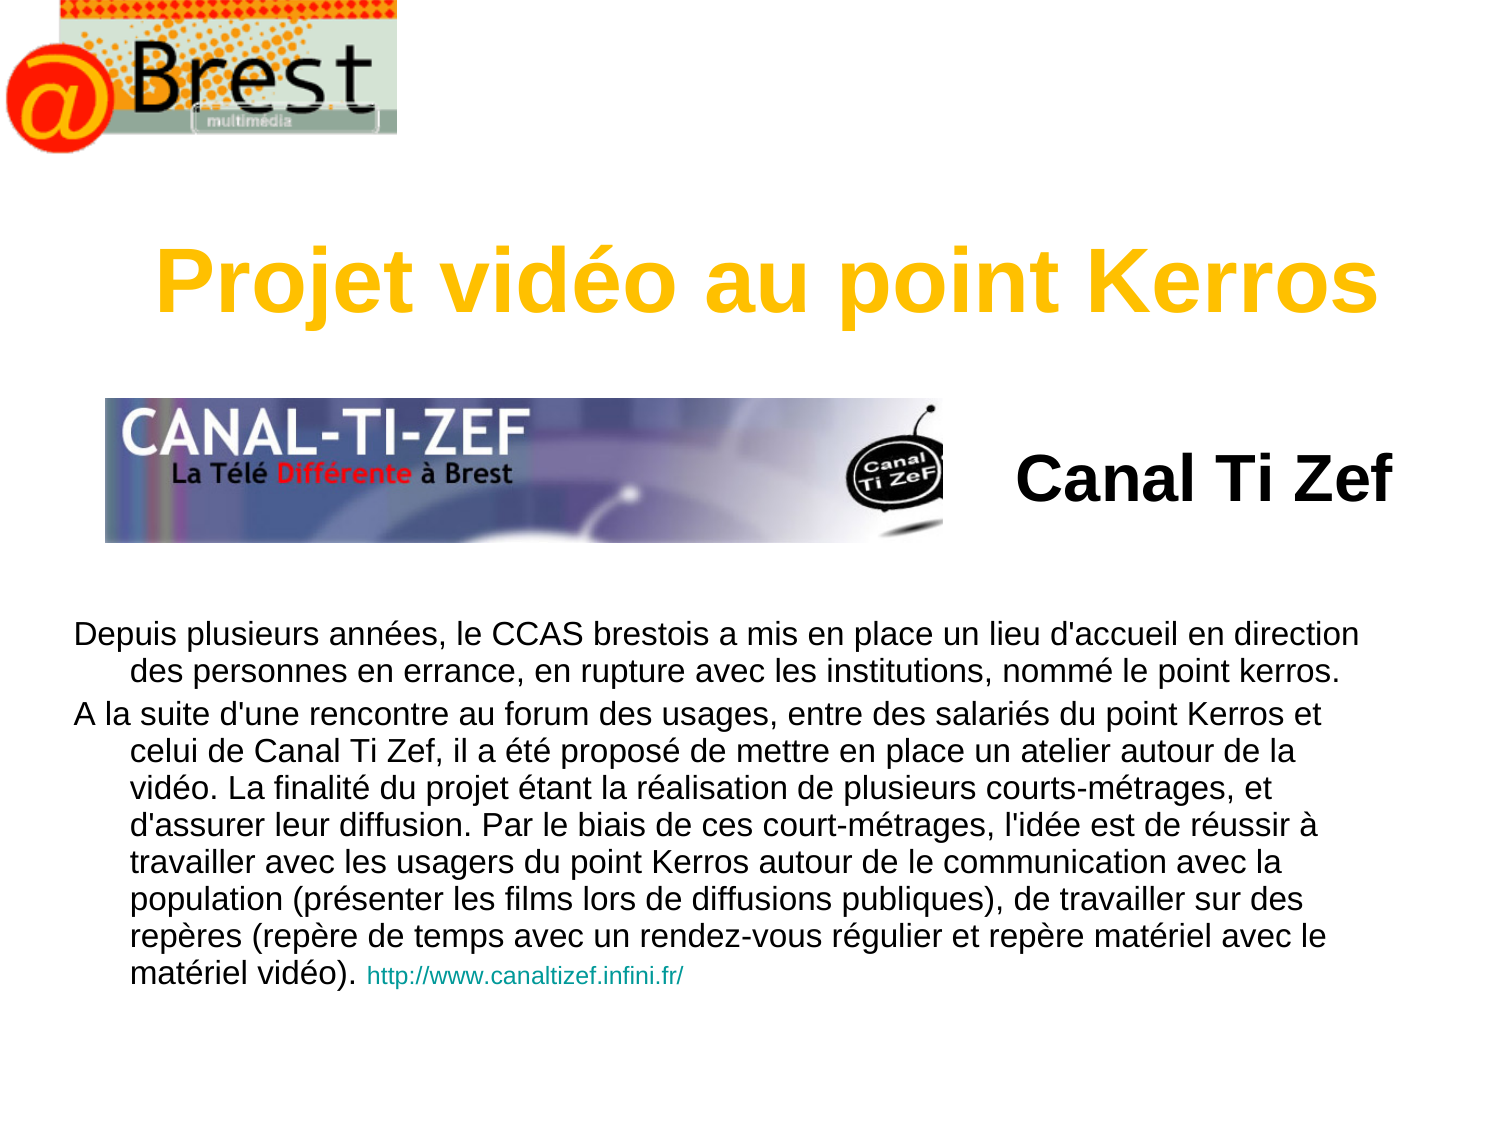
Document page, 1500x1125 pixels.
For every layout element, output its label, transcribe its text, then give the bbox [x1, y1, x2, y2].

picture [105, 398, 943, 543]
list Canal Ti Zef Depuis plusieurs années, le CCAS brestois a mis en place un lieu d'accueil en direction des personnes en errance, en rupture avec les institutions, nommé le point kerros. A la suite d'une rencontre au forum des usages, entre des salariés du point Kerros et celui de Canal Ti Zef, il a été proposé de mettre en place un atelier autour de la vidéo. La finalité du projet étant la réalisation de plusieurs courts-métrages, et d'assurer leur diffusion. Par le biais de ces court-métrages, l'idée est de réussir à travailler avec les usagers du point Kerros autour de le communication avec la population (présenter les films lors de diffusions publiques), de travailler sur des repères (repère de temps avec un rendez-vous régulier et repère matériel avec le matériel vidéo). http://www.canaltizef.infini.fr/ [58, 433, 1409, 1125]
picture [0, 0, 397, 157]
title Projet vidéo au point Kerros [93, 187, 1444, 375]
